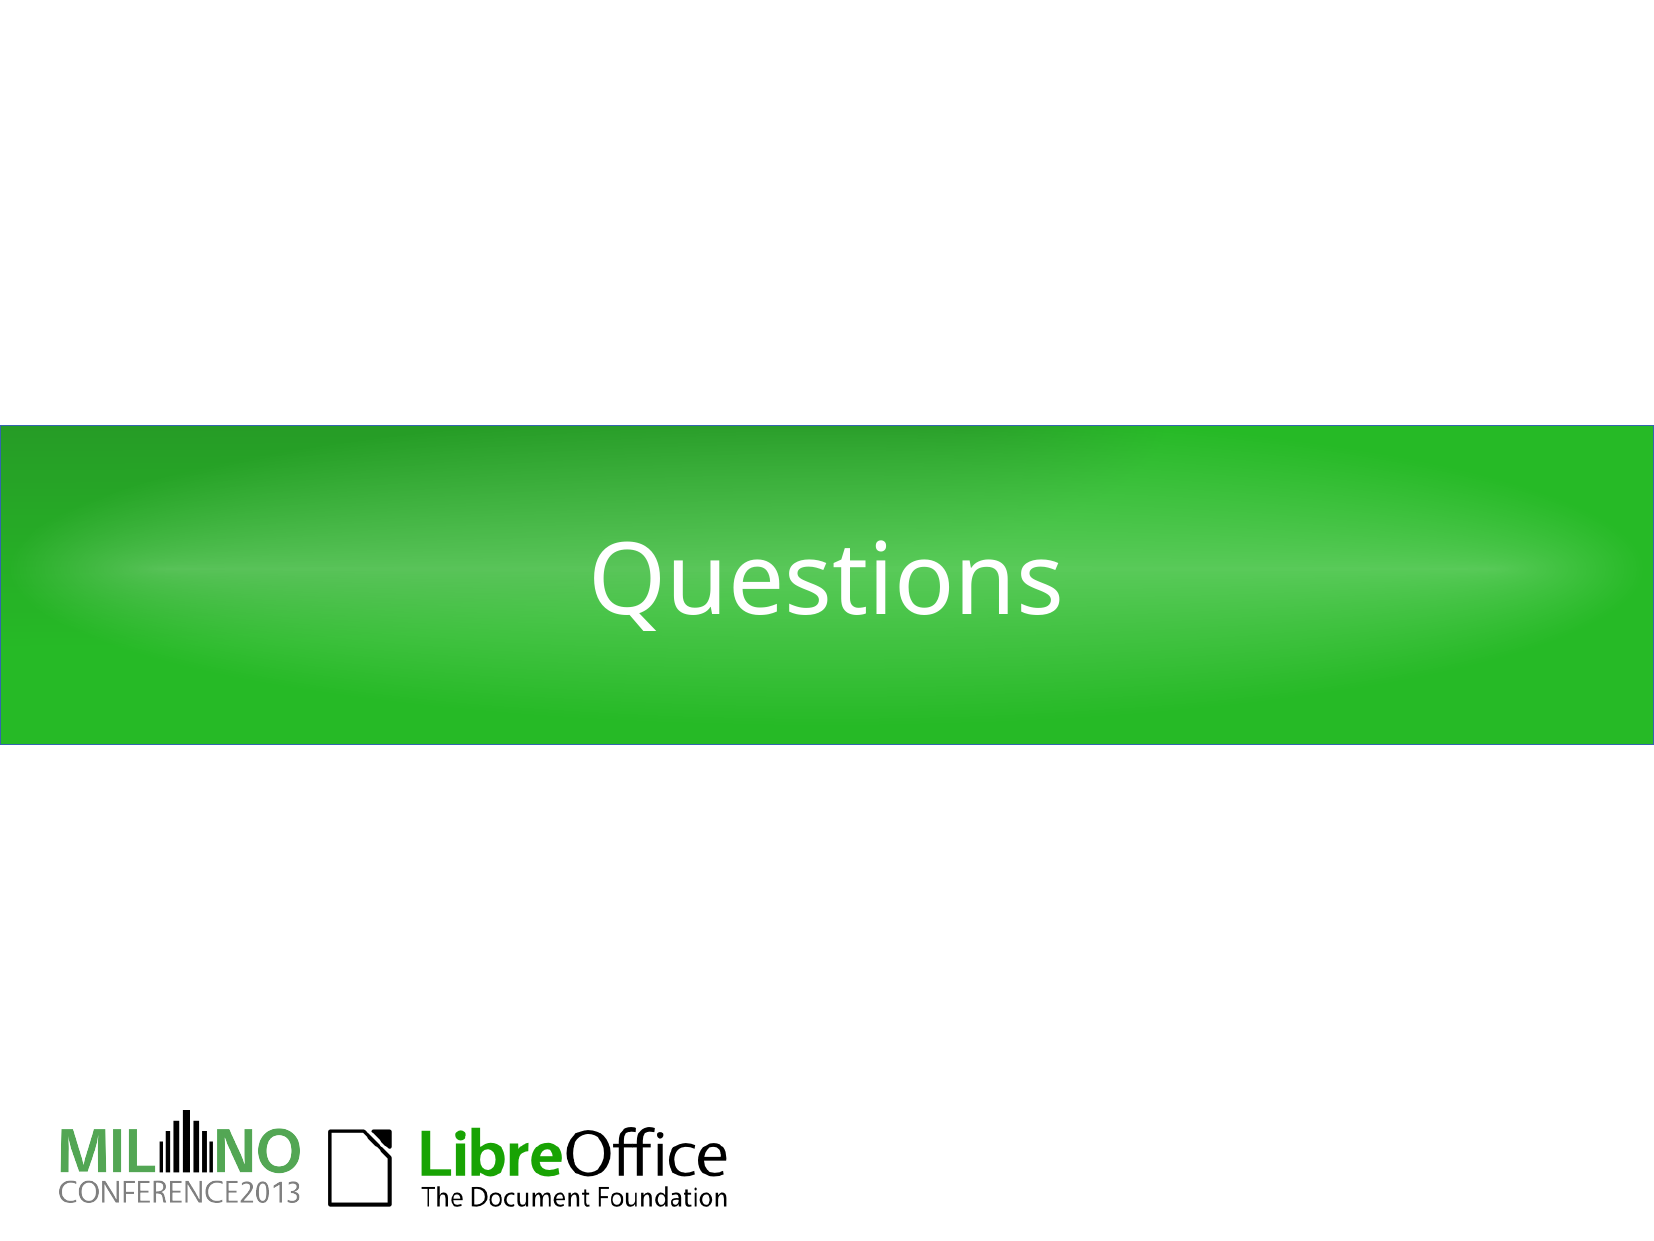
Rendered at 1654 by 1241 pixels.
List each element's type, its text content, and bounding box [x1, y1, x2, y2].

picture [59, 1092, 757, 1241]
title Questions [82, 472, 1571, 680]
